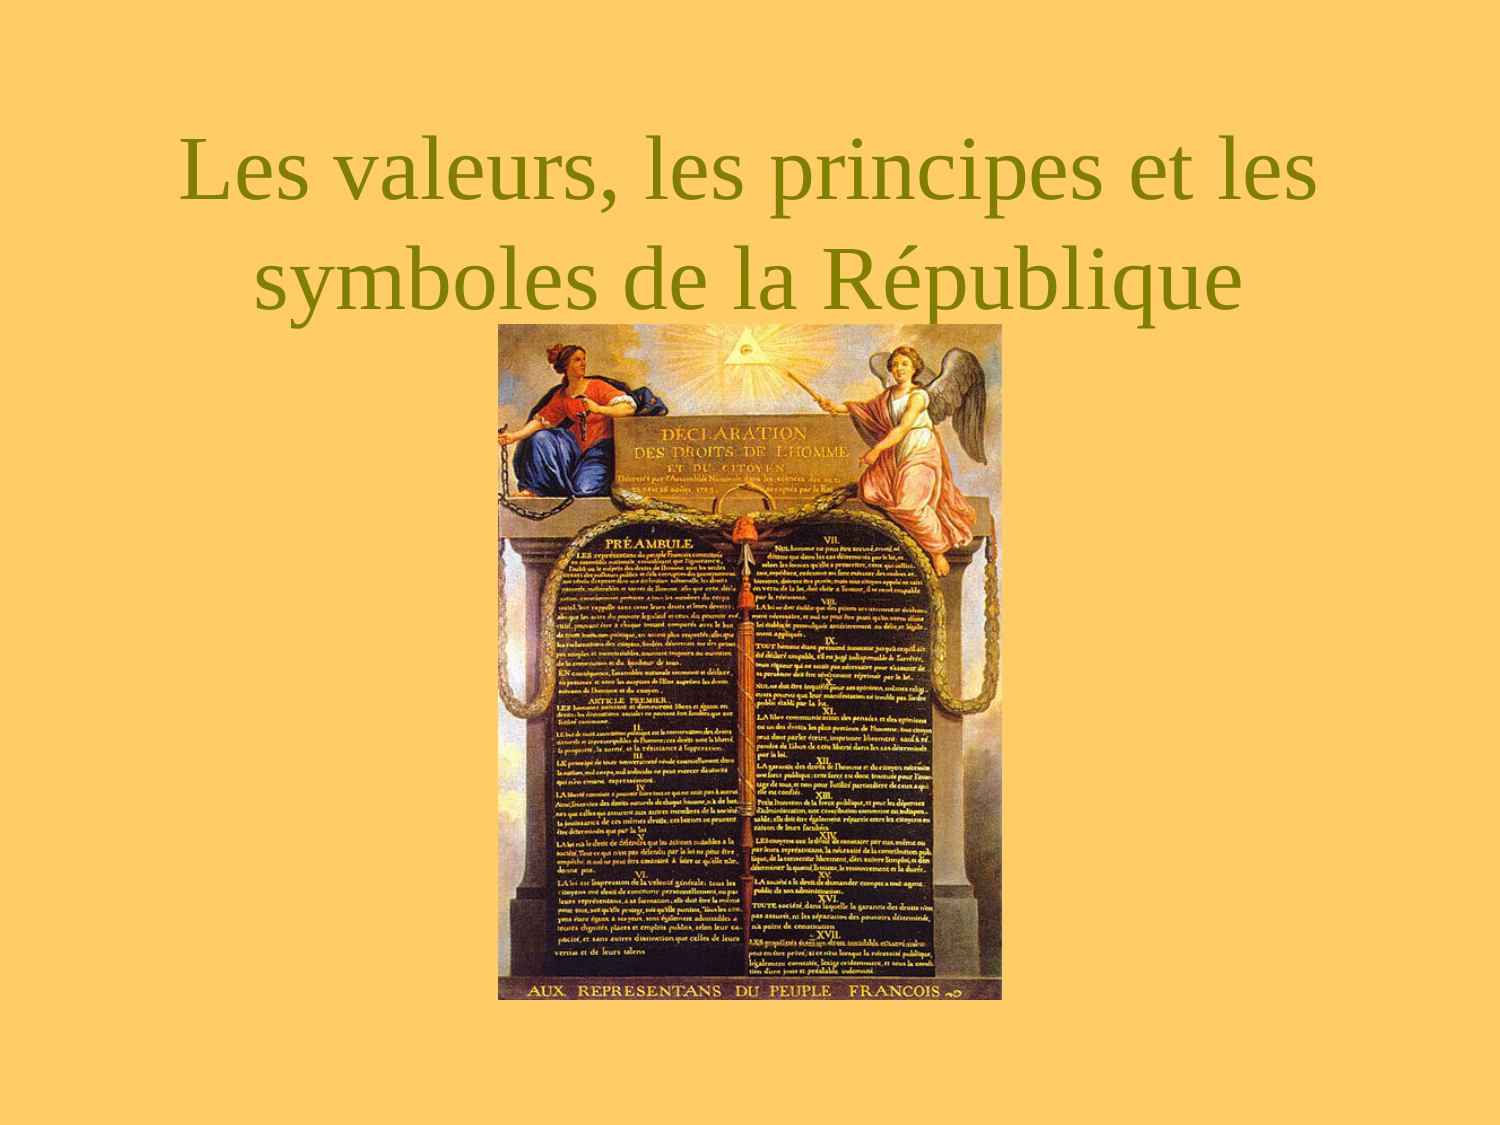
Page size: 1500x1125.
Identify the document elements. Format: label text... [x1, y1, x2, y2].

picture [498, 324, 1002, 1000]
title Les valeurs, les principes et les symboles de la République [112, 99, 1388, 288]
